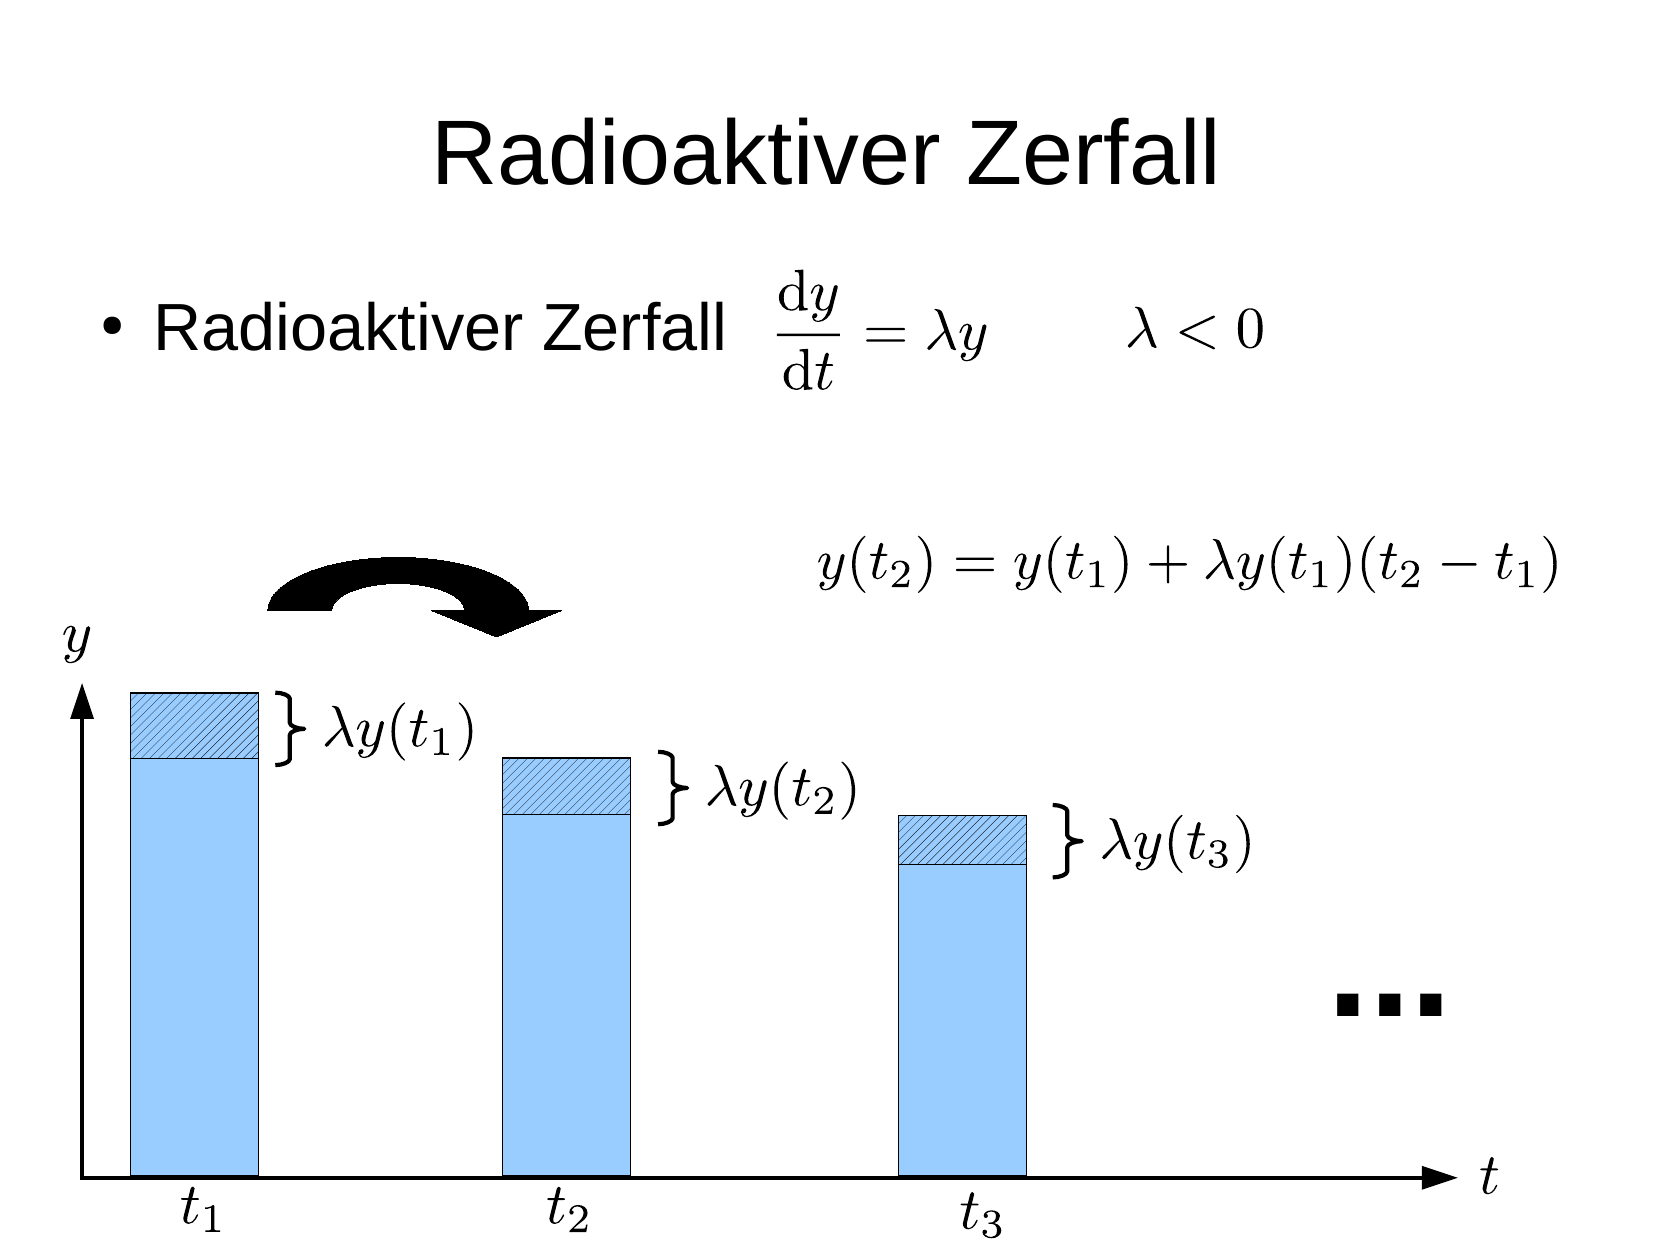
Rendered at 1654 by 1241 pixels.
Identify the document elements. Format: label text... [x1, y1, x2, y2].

text_box [130, 692, 259, 1176]
list Radioaktiver Zerfall [82, 290, 1571, 1094]
text_box [704, 761, 861, 820]
text_box [1478, 1157, 1500, 1195]
text_box [502, 757, 631, 1176]
text_box [1099, 814, 1256, 874]
text_box [267, 557, 562, 637]
text_box [898, 815, 1027, 1176]
text_box [1124, 306, 1265, 350]
text_box [179, 1186, 224, 1232]
text_box [61, 625, 93, 664]
title Radioaktiver Zerfall [82, 56, 1571, 250]
text_box [545, 1186, 591, 1233]
text_box [776, 269, 989, 390]
text_box [321, 702, 478, 761]
text_box [959, 1192, 1004, 1239]
text_box [816, 535, 1563, 593]
text_box ... [1312, 873, 1468, 1056]
